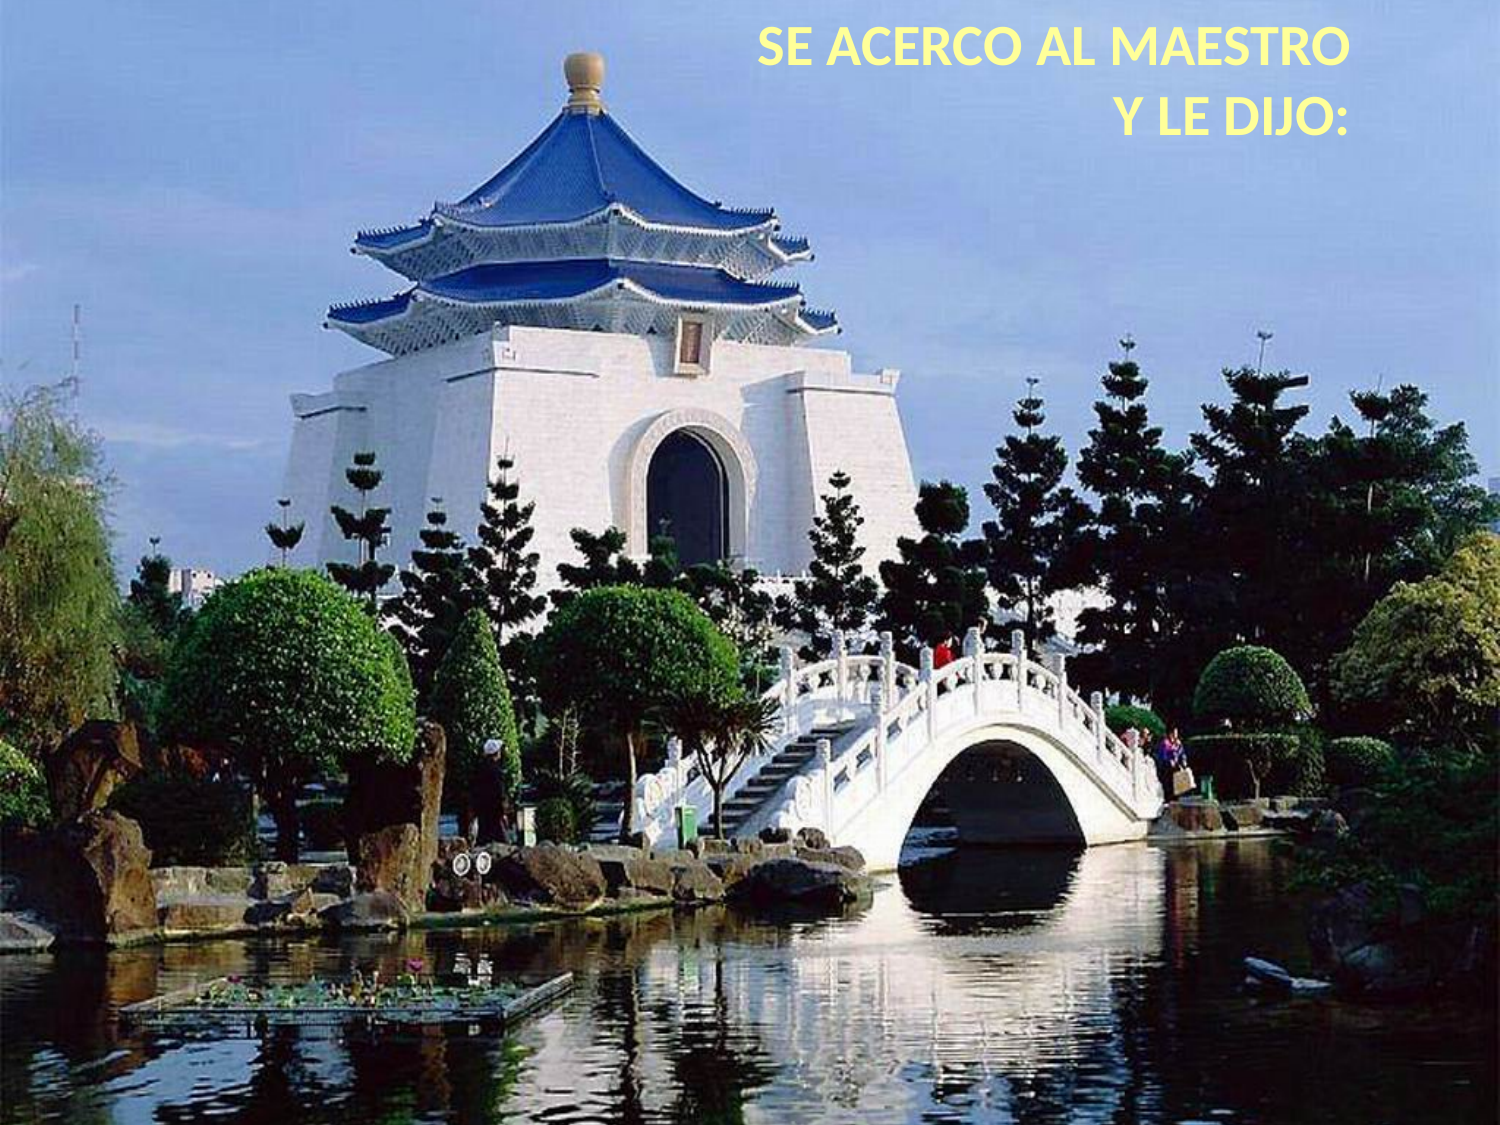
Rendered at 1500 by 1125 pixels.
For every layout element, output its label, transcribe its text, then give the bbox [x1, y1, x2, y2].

text_box SE ACERCO AL MAESTRO Y LE DIJO: [729, 0, 1366, 155]
picture [0, 0, 1500, 1125]
